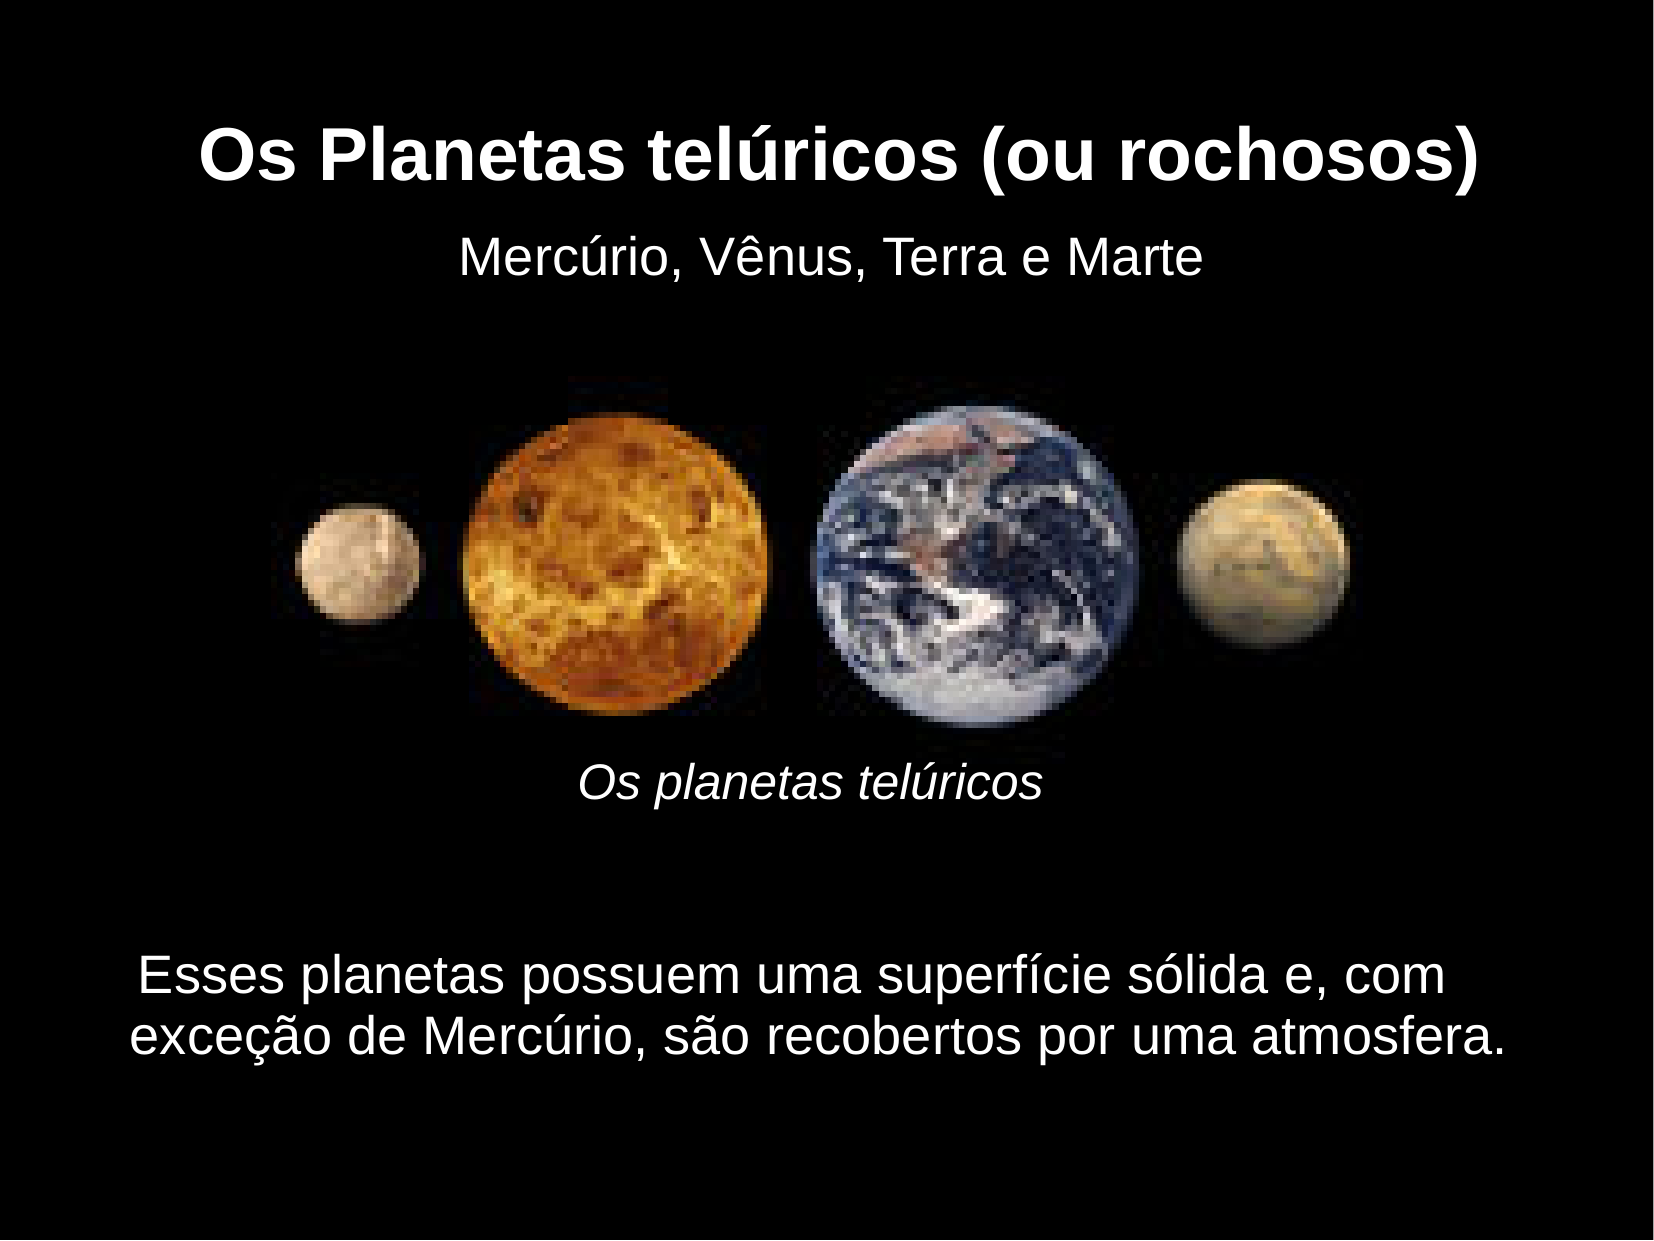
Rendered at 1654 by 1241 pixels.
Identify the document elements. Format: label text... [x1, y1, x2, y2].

picture [271, 328, 1388, 801]
list Os Planetas telúricos (ou rochosos) Mercúrio, Vênus, Terra e Marte [86, 112, 1576, 307]
text_box Esses planetas possuem uma superfície sólida e, com exceção de Mercúrio, são recobertos por uma atmosfera. [44, 937, 1538, 1087]
chart [82, 717, 1571, 1109]
text_box Os planetas telúricos [562, 746, 1058, 826]
